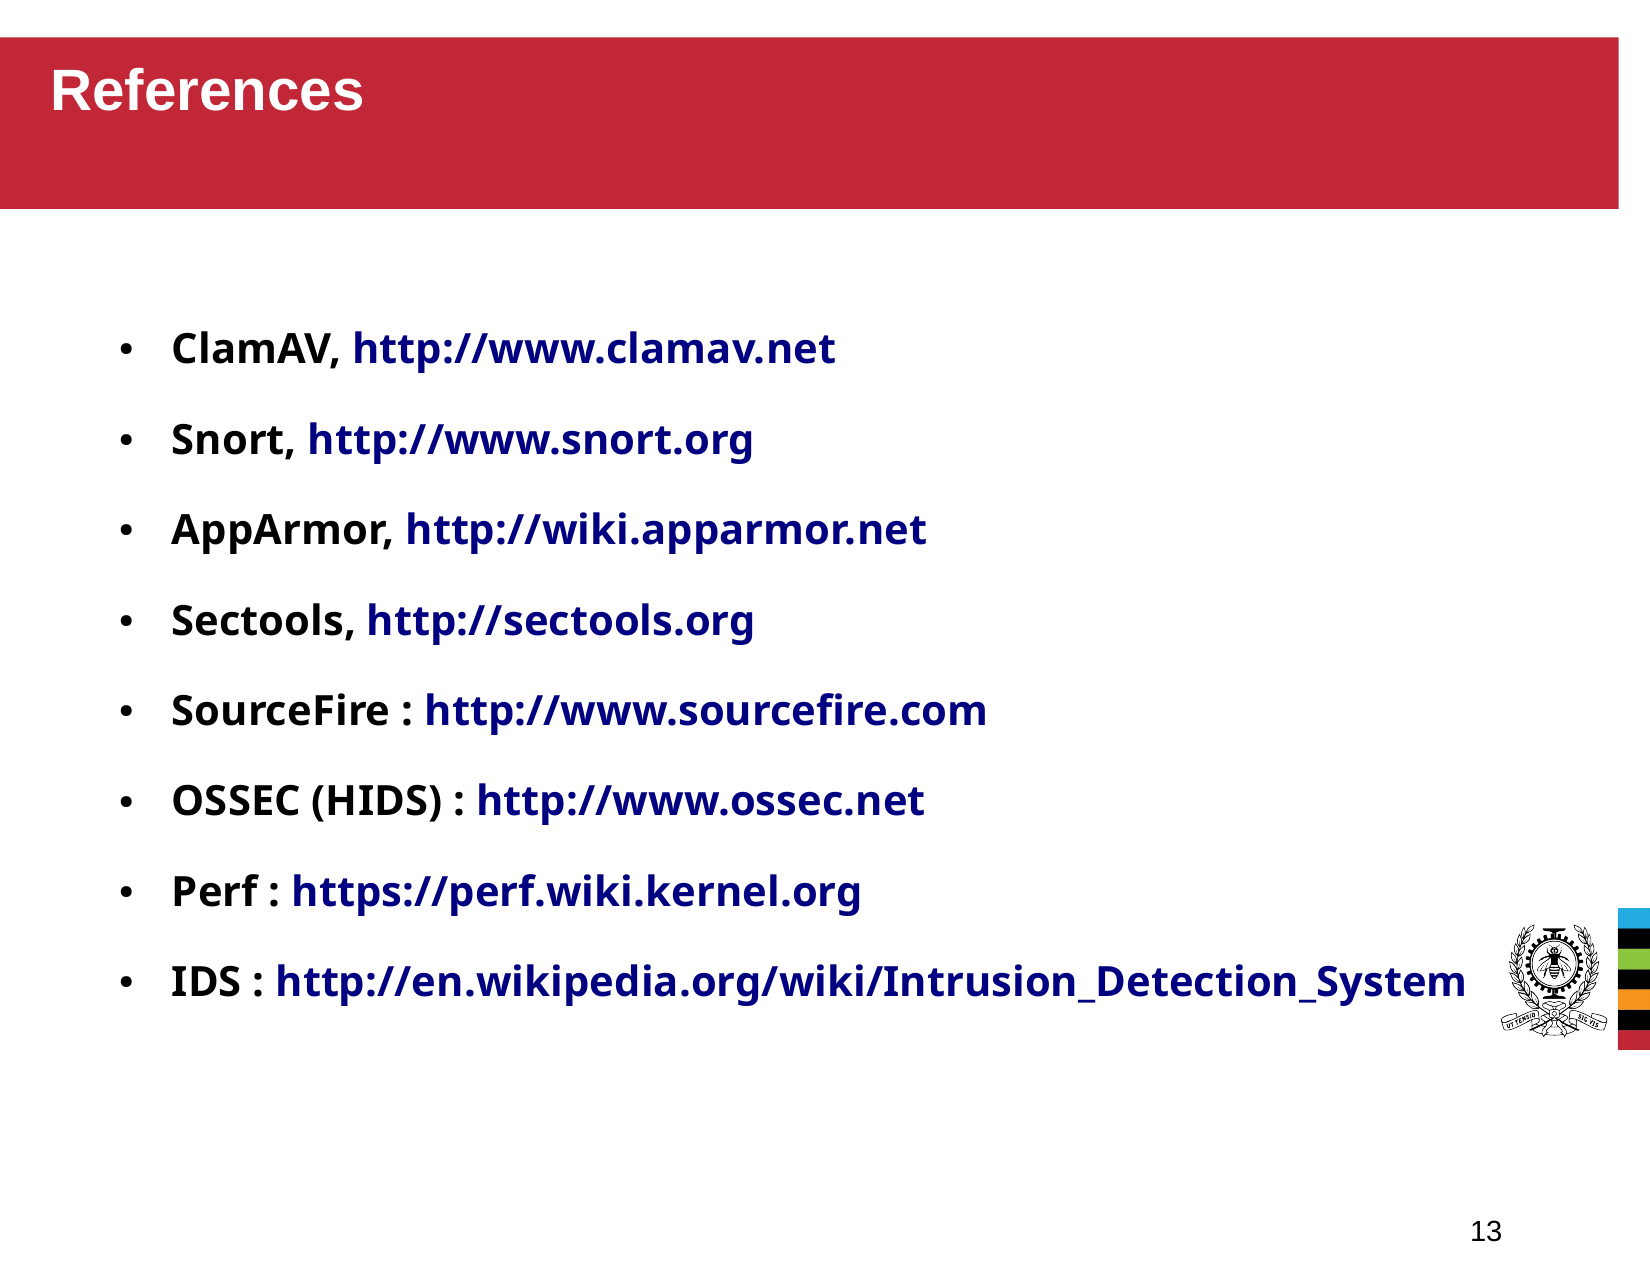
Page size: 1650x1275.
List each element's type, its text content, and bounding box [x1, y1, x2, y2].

list ClamAV, http://www.clamav.net Snort, http://www.snort.org AppArmor, http://wiki.apparmor.net Sectools, http://sectools.org SourceFire : http://www.sourcefire.com OSSEC (HIDS) : http://www.ossec.net Perf : https://perf.wiki.kernel.org IDS : http://en.wikipedia.org/wiki/Intrusion_Detection_System [82, 262, 1605, 1147]
picture [1605, 908, 1650, 1050]
text_box References [35, 44, 1312, 130]
